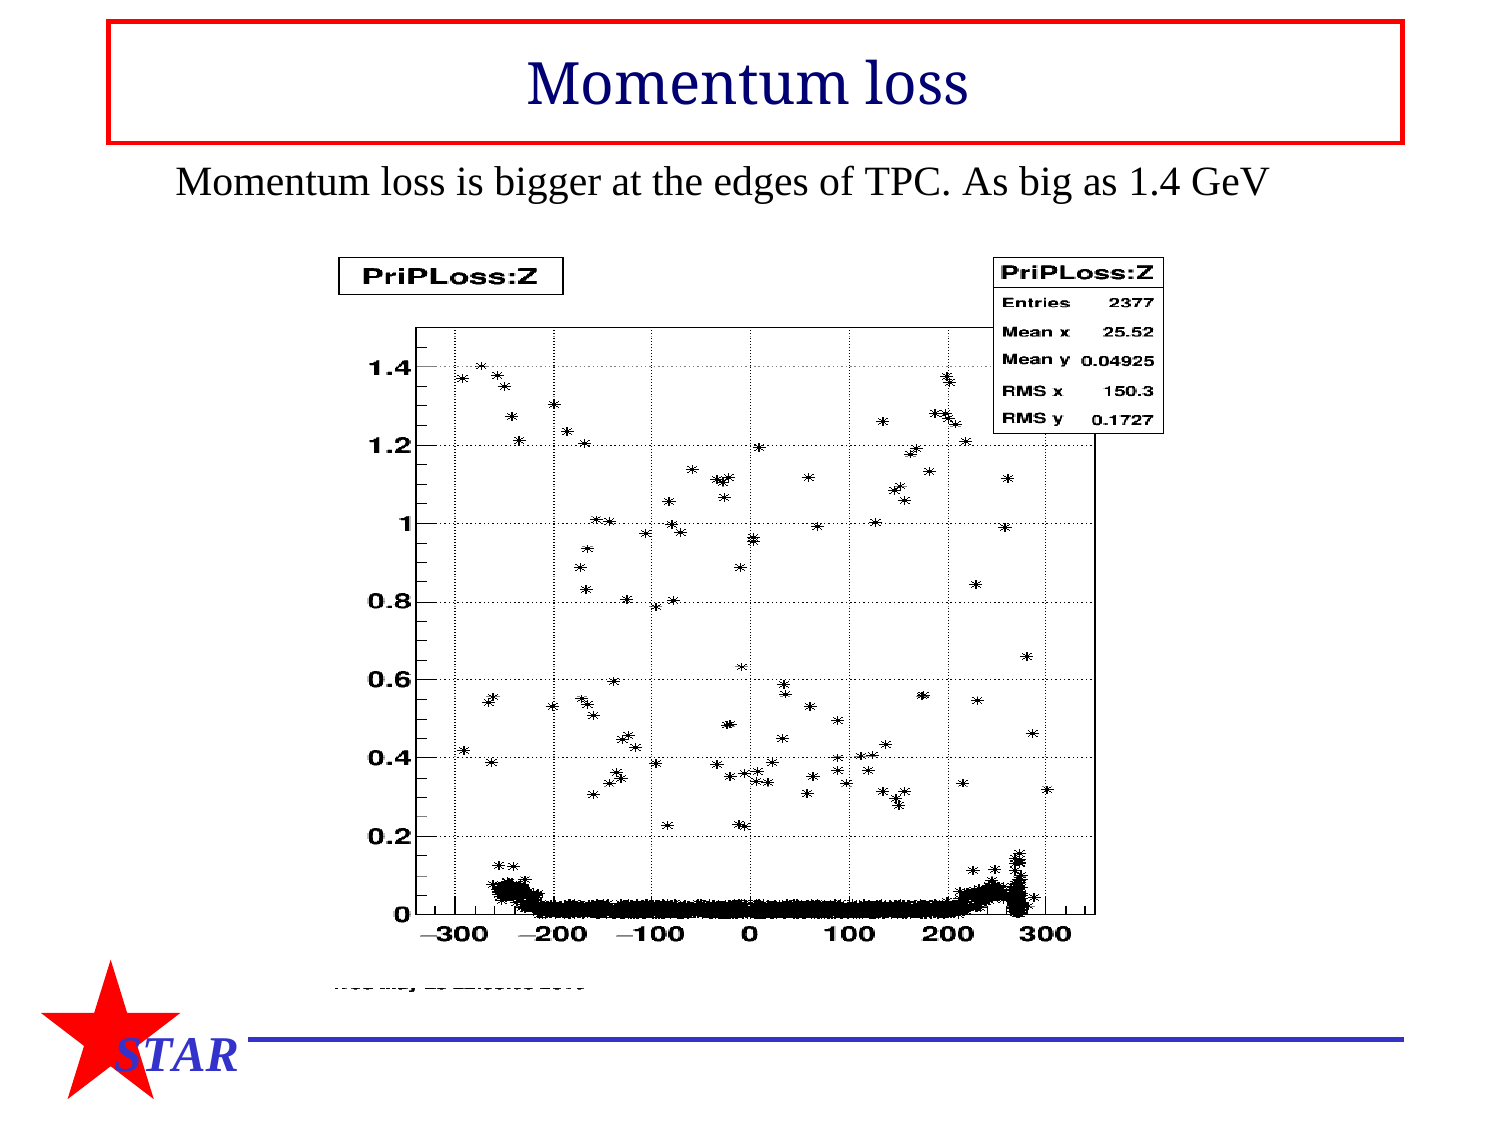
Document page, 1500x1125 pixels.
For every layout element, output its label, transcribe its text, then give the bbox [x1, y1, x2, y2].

picture [324, 247, 1191, 996]
list Momentum loss is bigger at the edges of TPC. As big as 1.4 GeV [104, 146, 1396, 799]
title Momentum loss [101, 32, 1395, 131]
